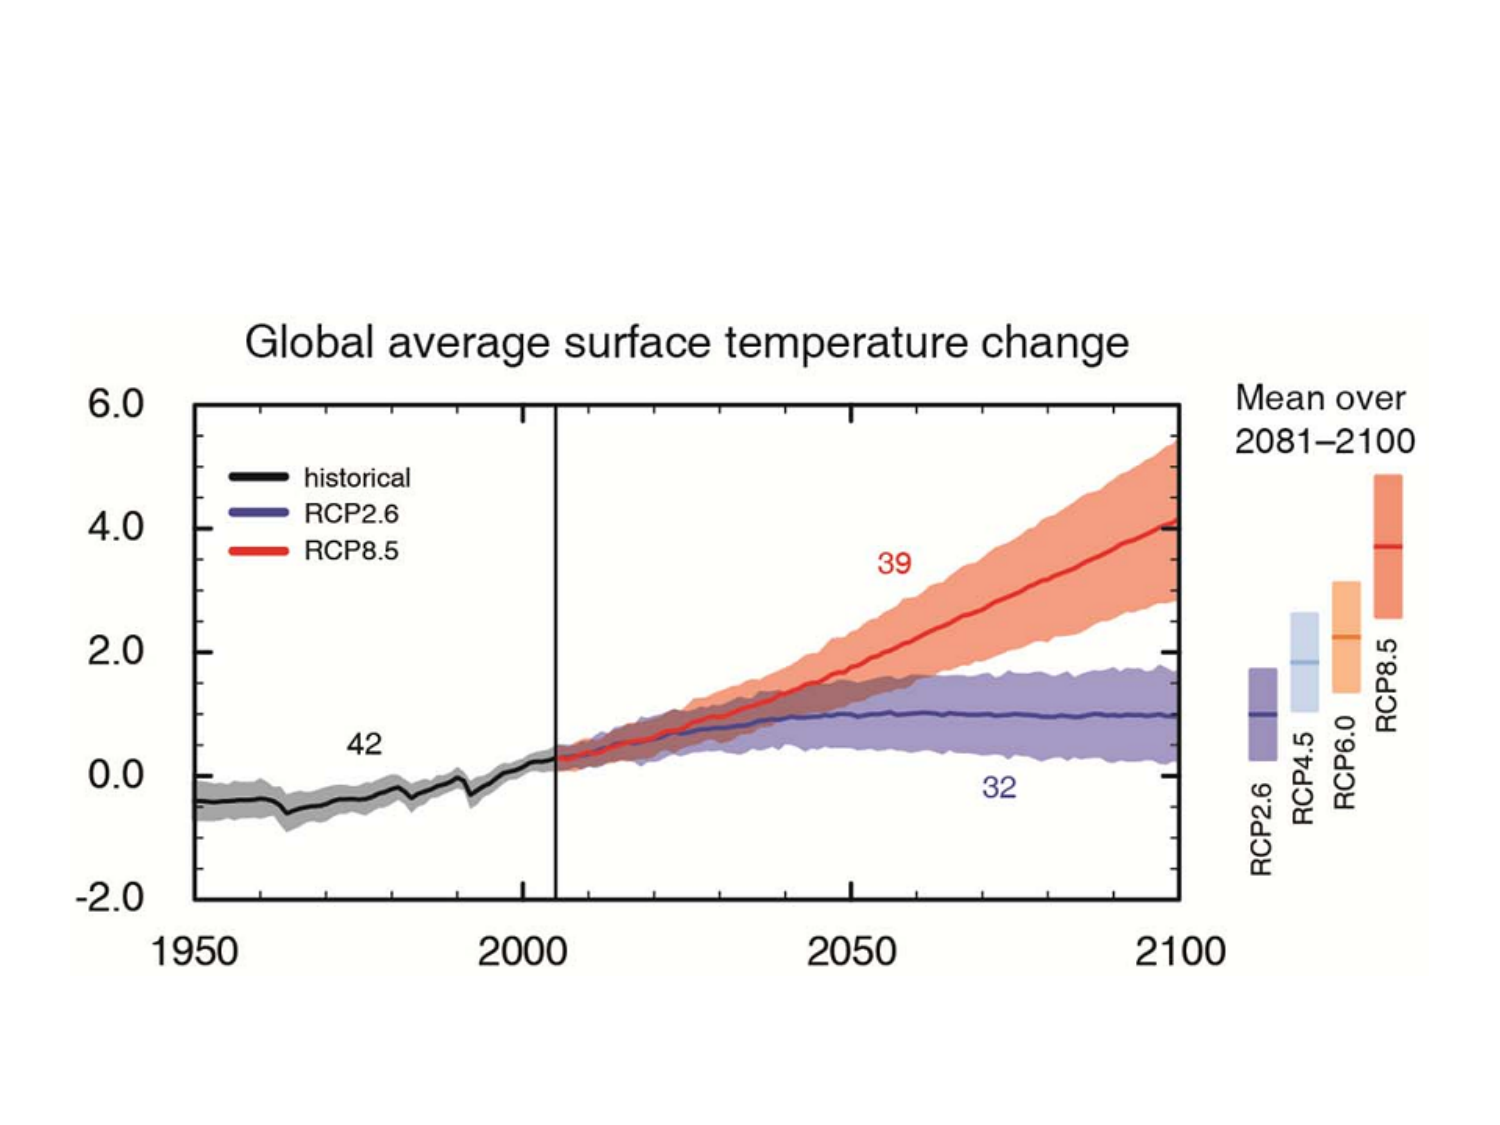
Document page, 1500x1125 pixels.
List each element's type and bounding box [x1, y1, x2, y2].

picture [70, 314, 1429, 976]
